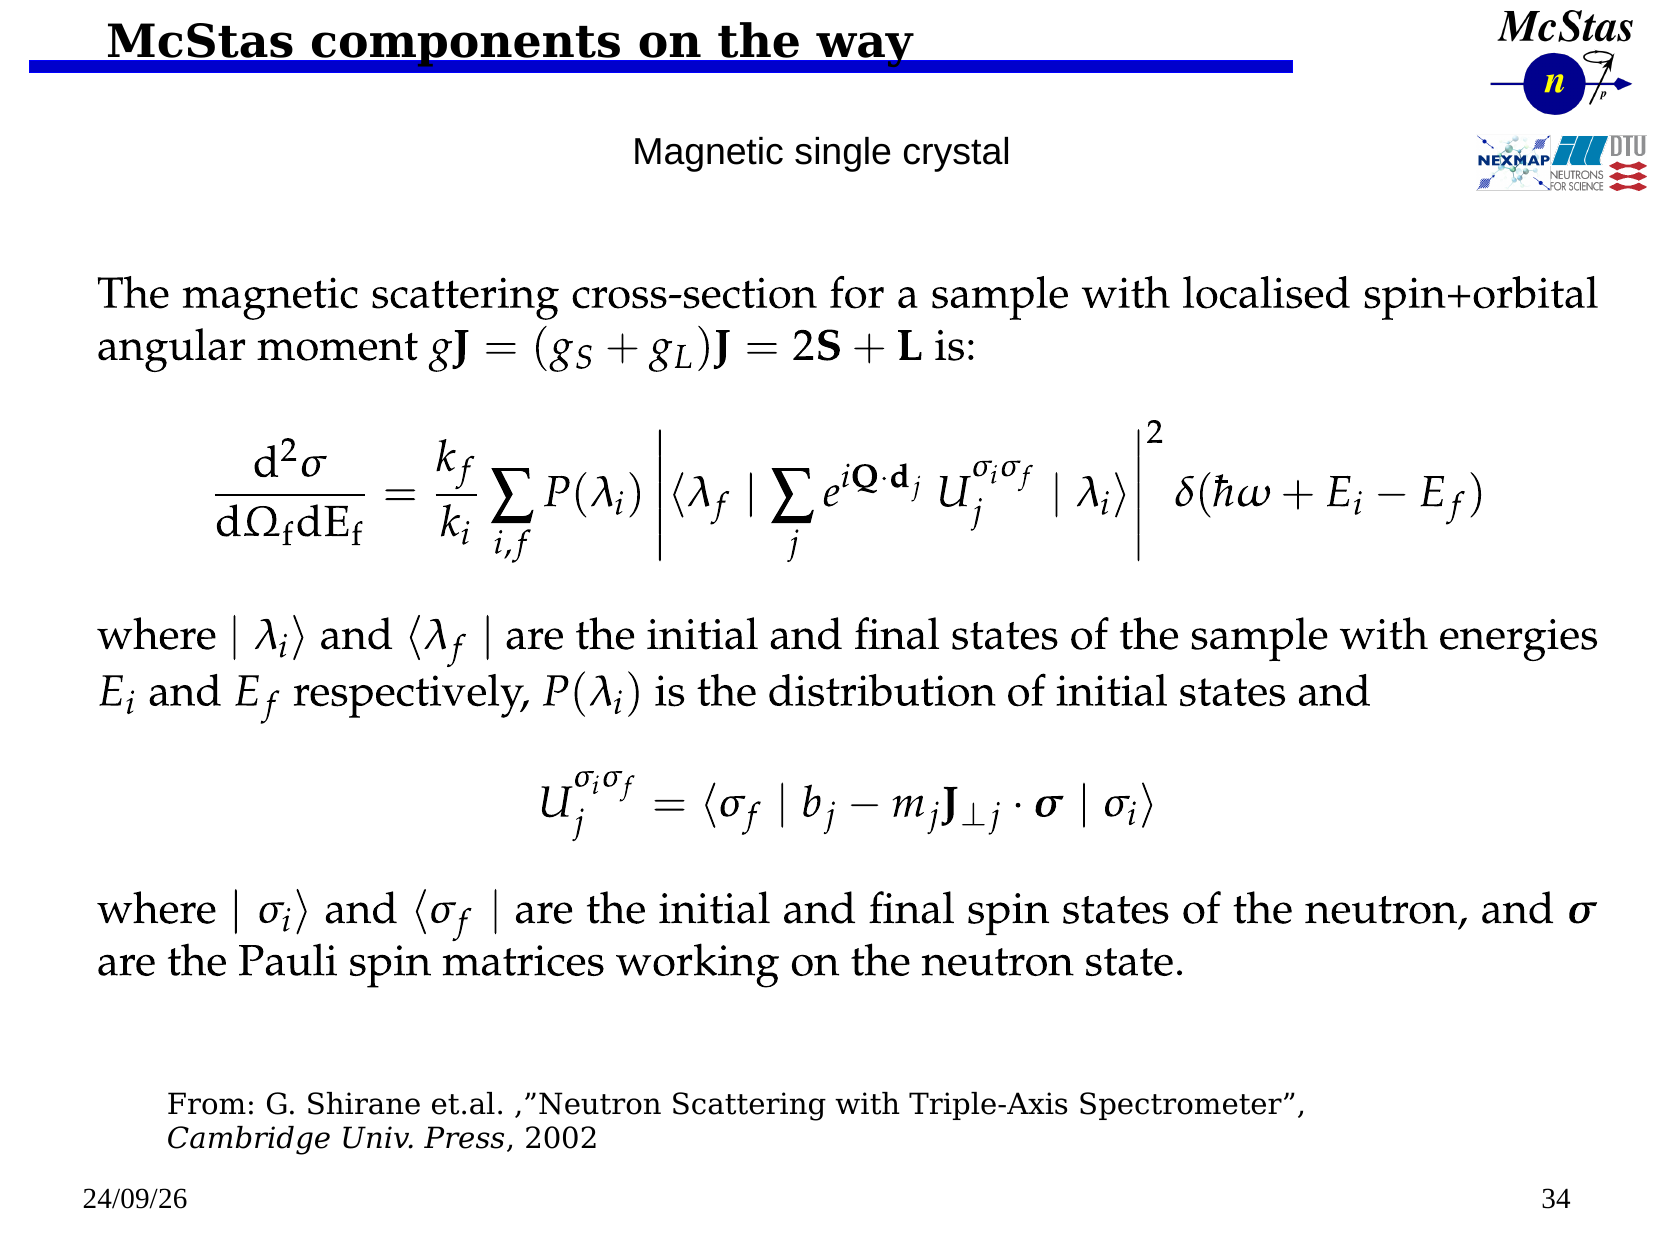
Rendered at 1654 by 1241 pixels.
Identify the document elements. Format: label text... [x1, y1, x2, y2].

picture [1476, 10, 1647, 191]
picture [97, 275, 1598, 988]
title McStas components on the way [106, 11, 1489, 71]
text_box From: G. Shirane et.al. ,”Neutron Scattering with Triple-Axis Spectrometer”, Cambridge Univ. Press, 2002 [152, 1080, 1394, 1164]
text_box Magnetic single crystal [407, 122, 1247, 222]
